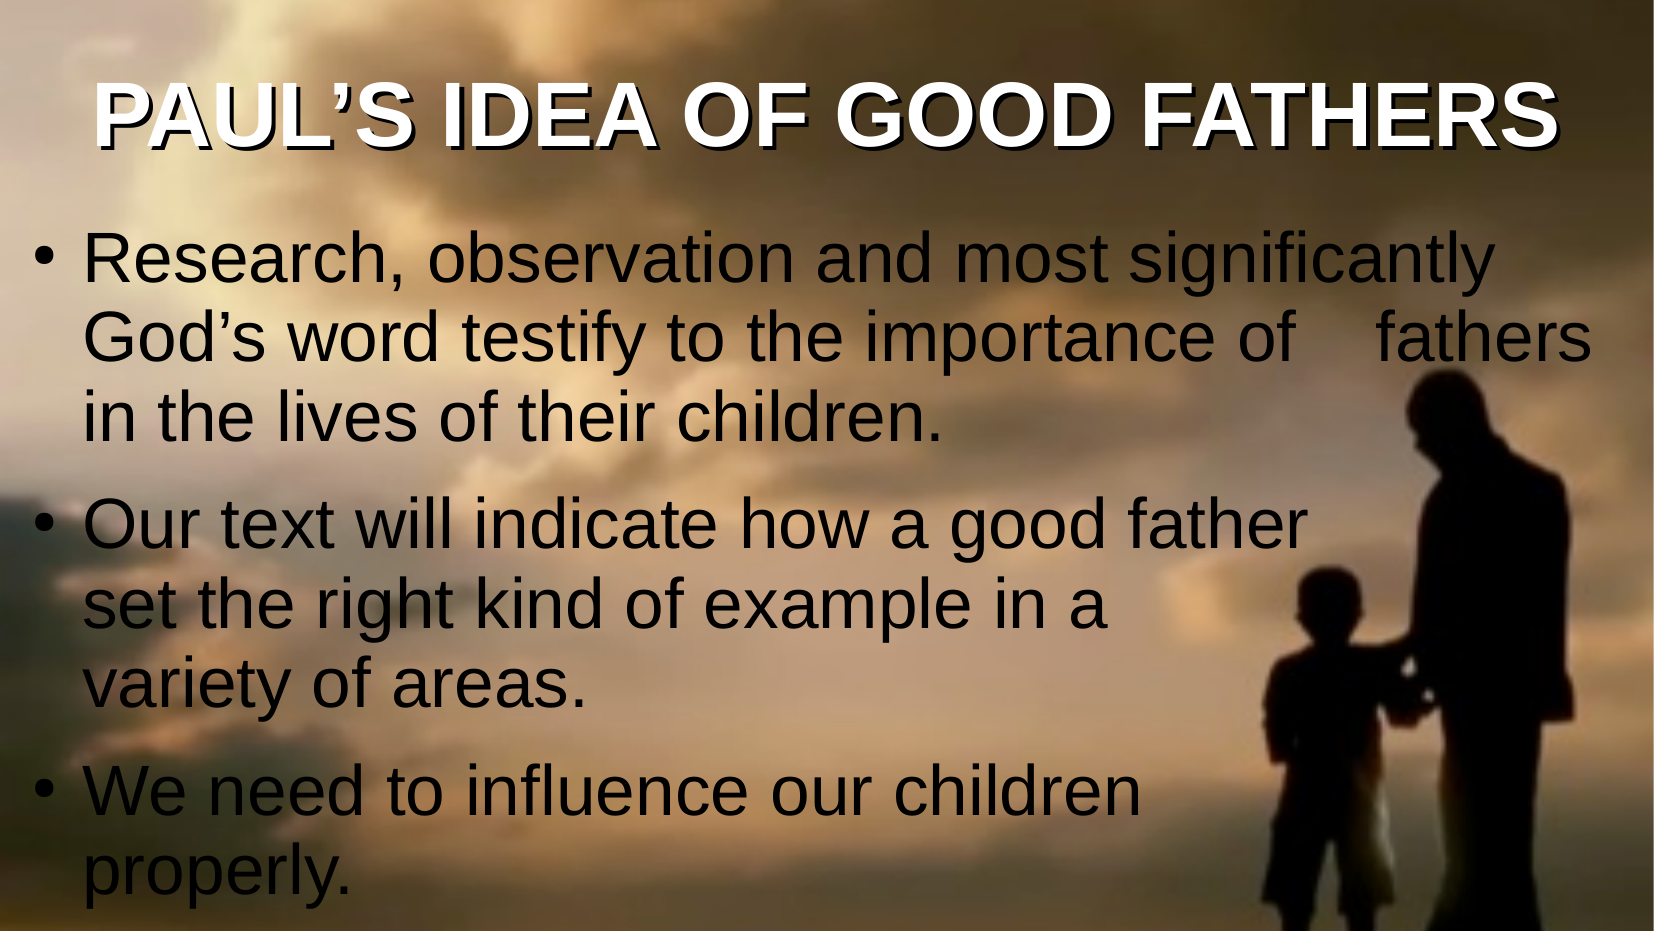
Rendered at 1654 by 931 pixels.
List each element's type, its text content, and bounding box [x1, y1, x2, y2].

list Research, observation and most significantly God’s word testify to the importance of fathers in the lives of their children. Our text will indicate how a good father will set the right kind of example in a variety of areas. We need to influence our children properly. [15, 217, 1636, 916]
title PAUL’S IDEA OF GOOD FATHERS [82, 37, 1571, 193]
picture [0, 0, 1654, 931]
